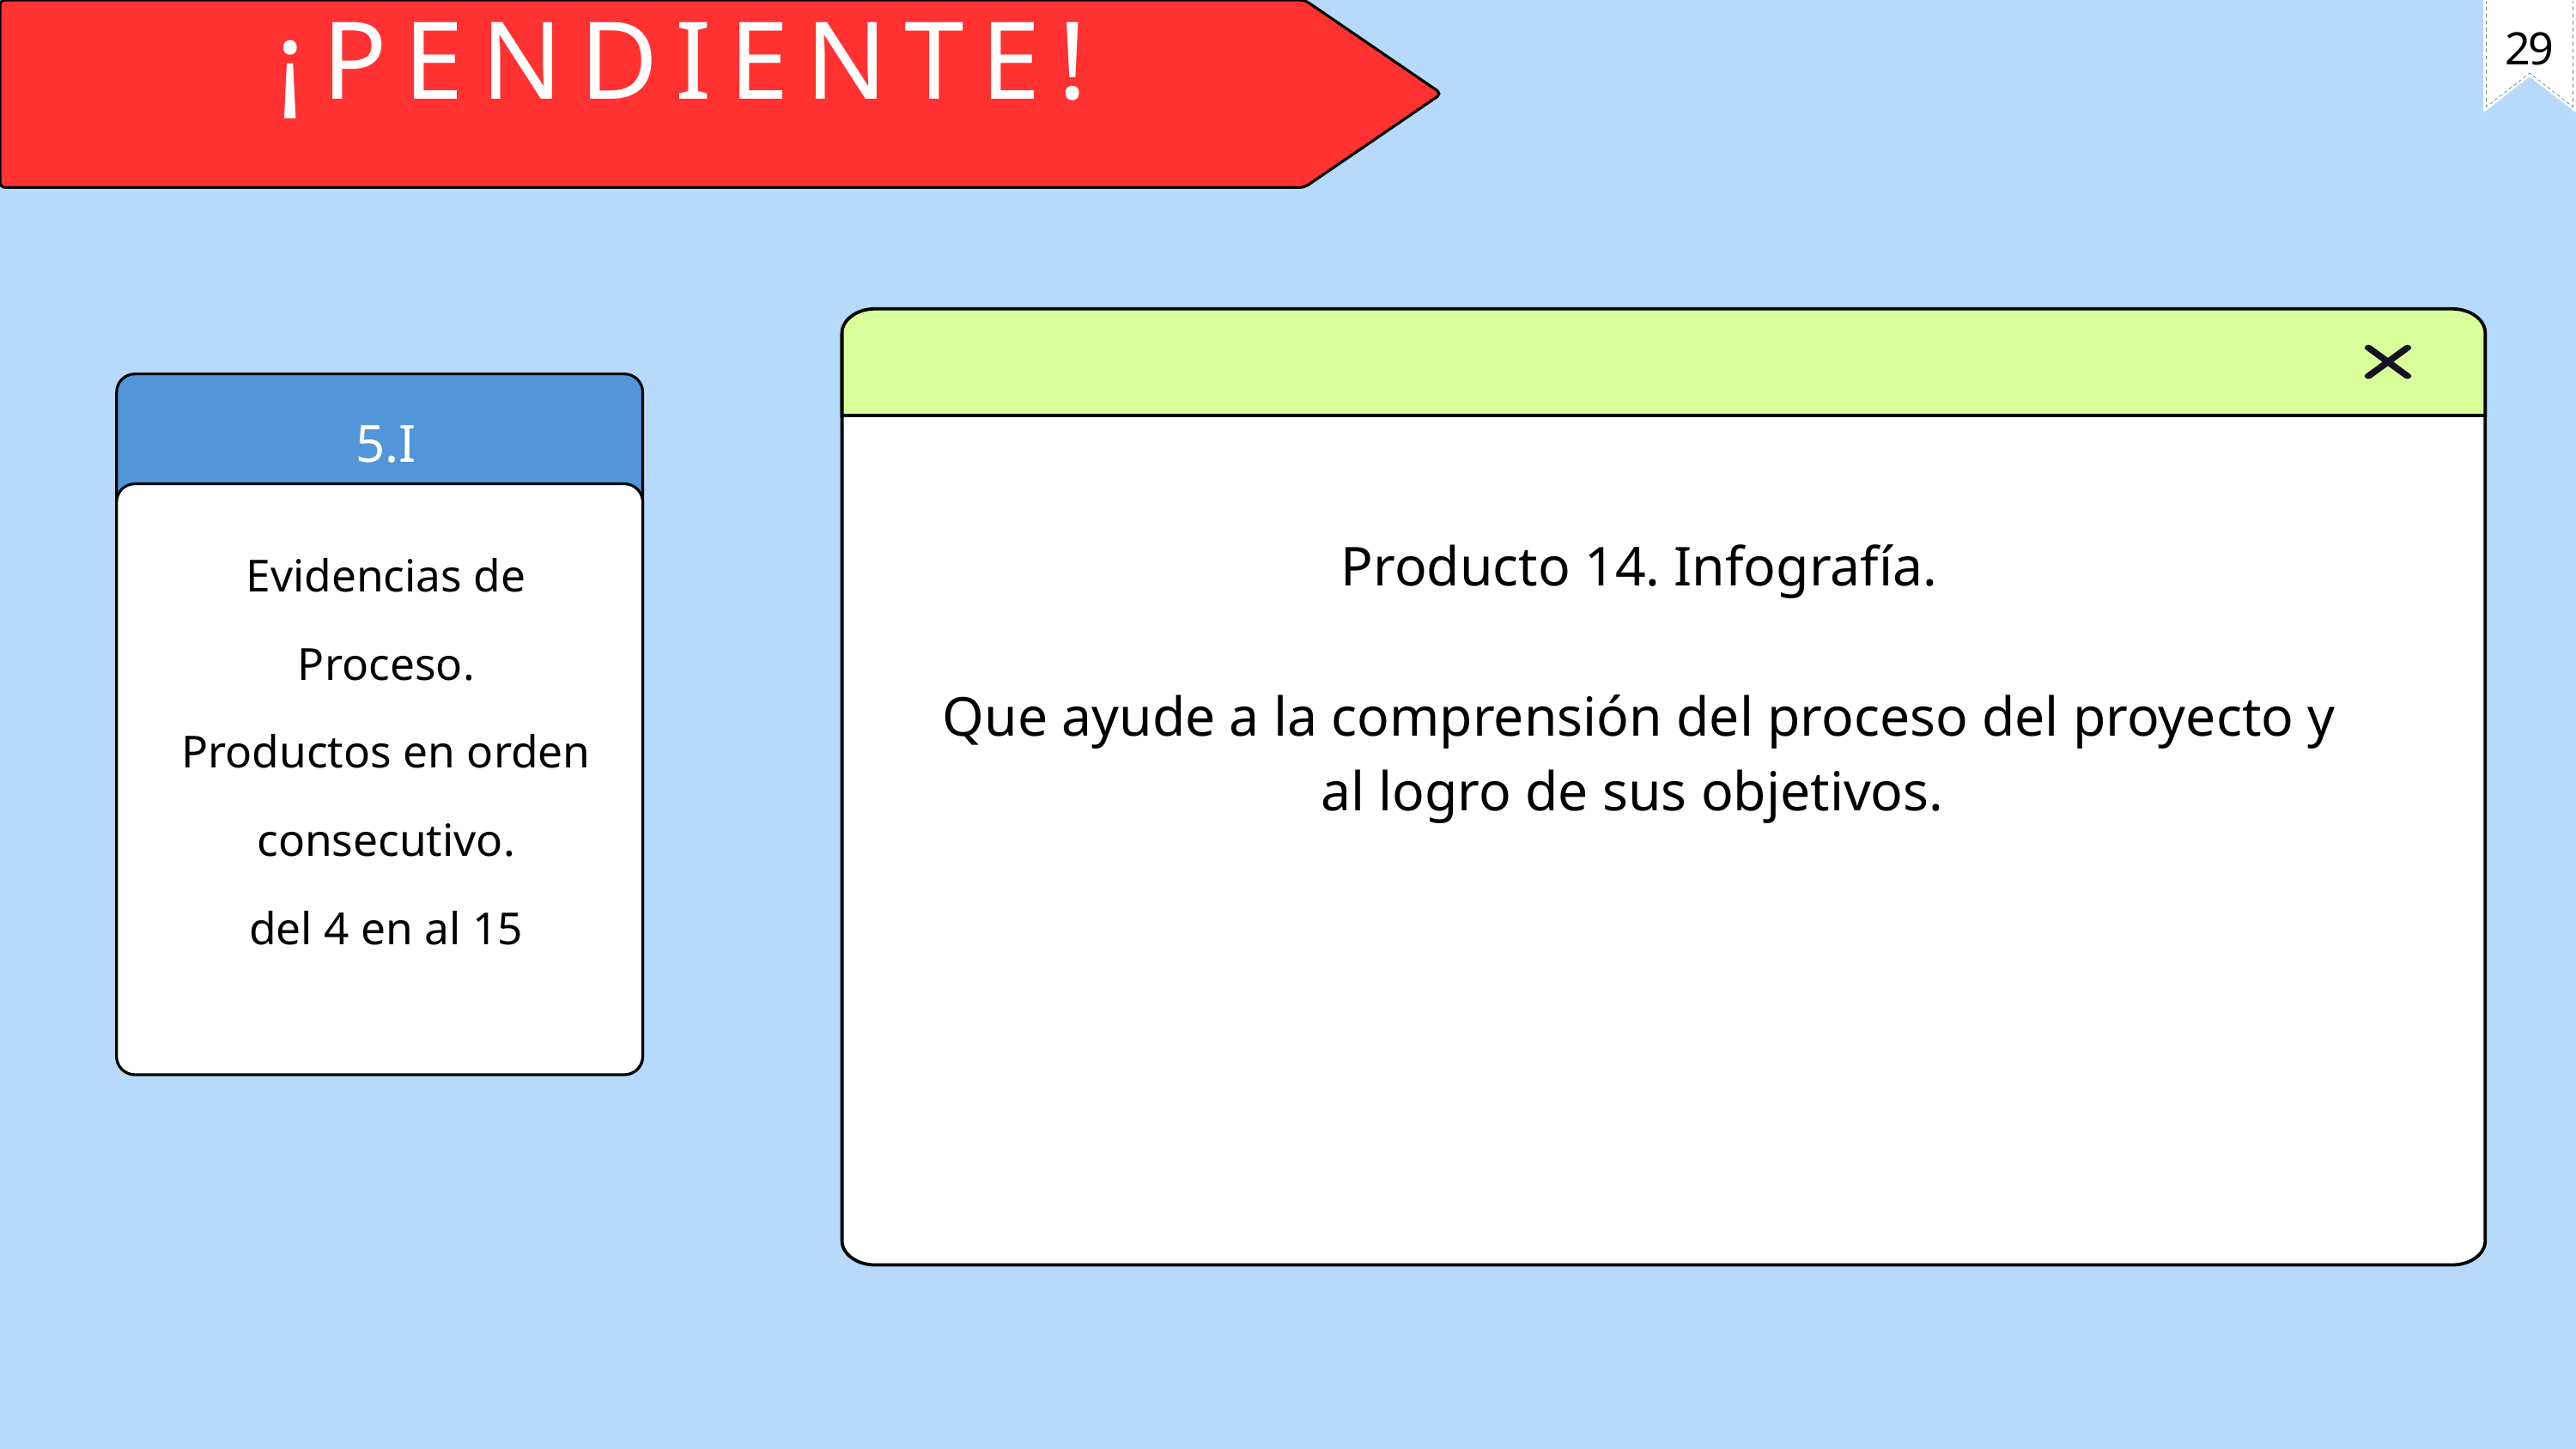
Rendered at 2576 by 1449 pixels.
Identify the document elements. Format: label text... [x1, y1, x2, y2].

text_box [0, 0, 2576, 1449]
text_box 5.I [157, 369, 616, 463]
text_box ¡PENDIENTE! [0, 0, 1365, 188]
text_box Producto 14. Infografía. Que ayude a la comprensión del proceso del proyecto y al logro de sus objetivos. [933, 521, 2347, 821]
text_box Evidencias de Proceso. Productos en orden consecutivo. del 4 en al 15 [152, 512, 621, 853]
text_box 29 [2488, 10, 2571, 71]
